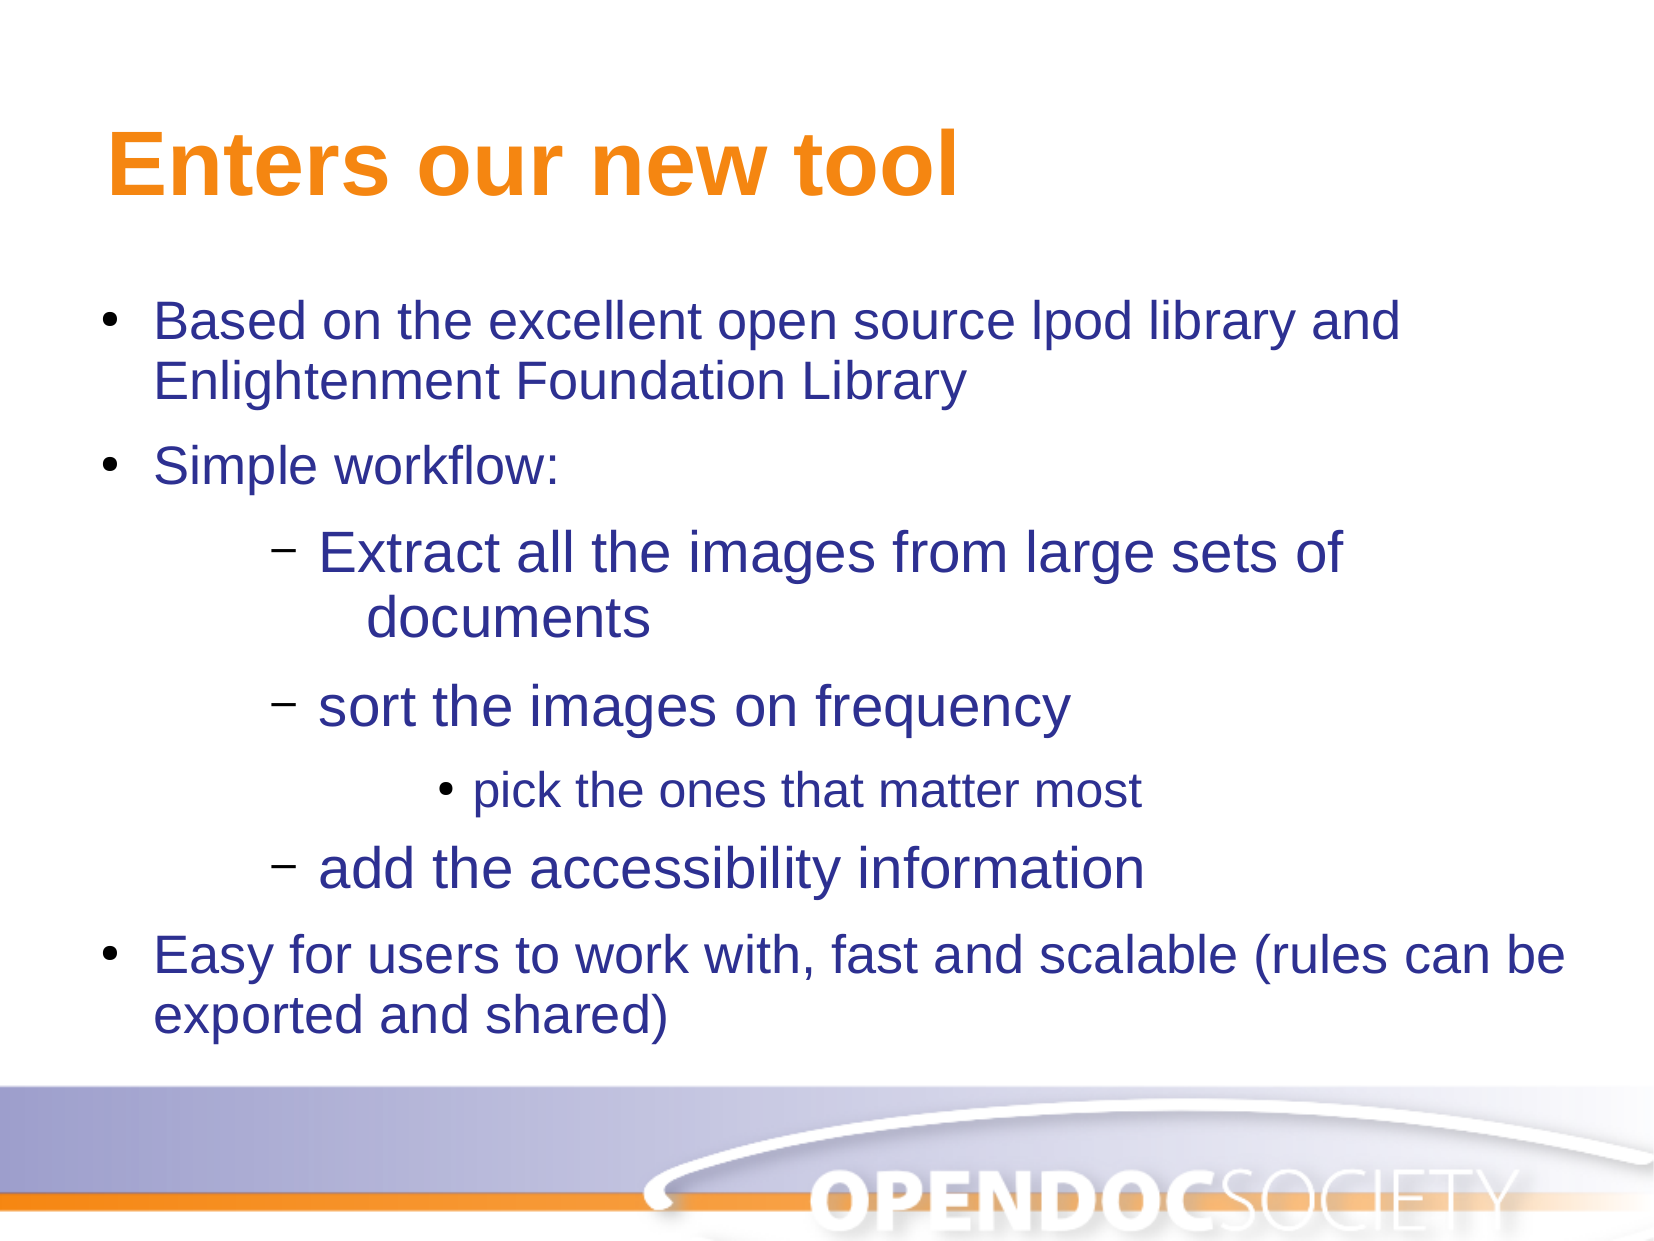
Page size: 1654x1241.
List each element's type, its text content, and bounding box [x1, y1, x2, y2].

list Based on the excellent open source lpod library and Enlightenment Foundation Library Simple workflow: Extract all the images from large sets of documents sort the images on frequency pick the ones that matter most add the accessibility information Easy for users to work with, fast and scalable (rules can be exported and shared) [82, 290, 1571, 1109]
title Enters our new tool [106, 108, 1595, 219]
picture [0, 0, 1654, 1241]
